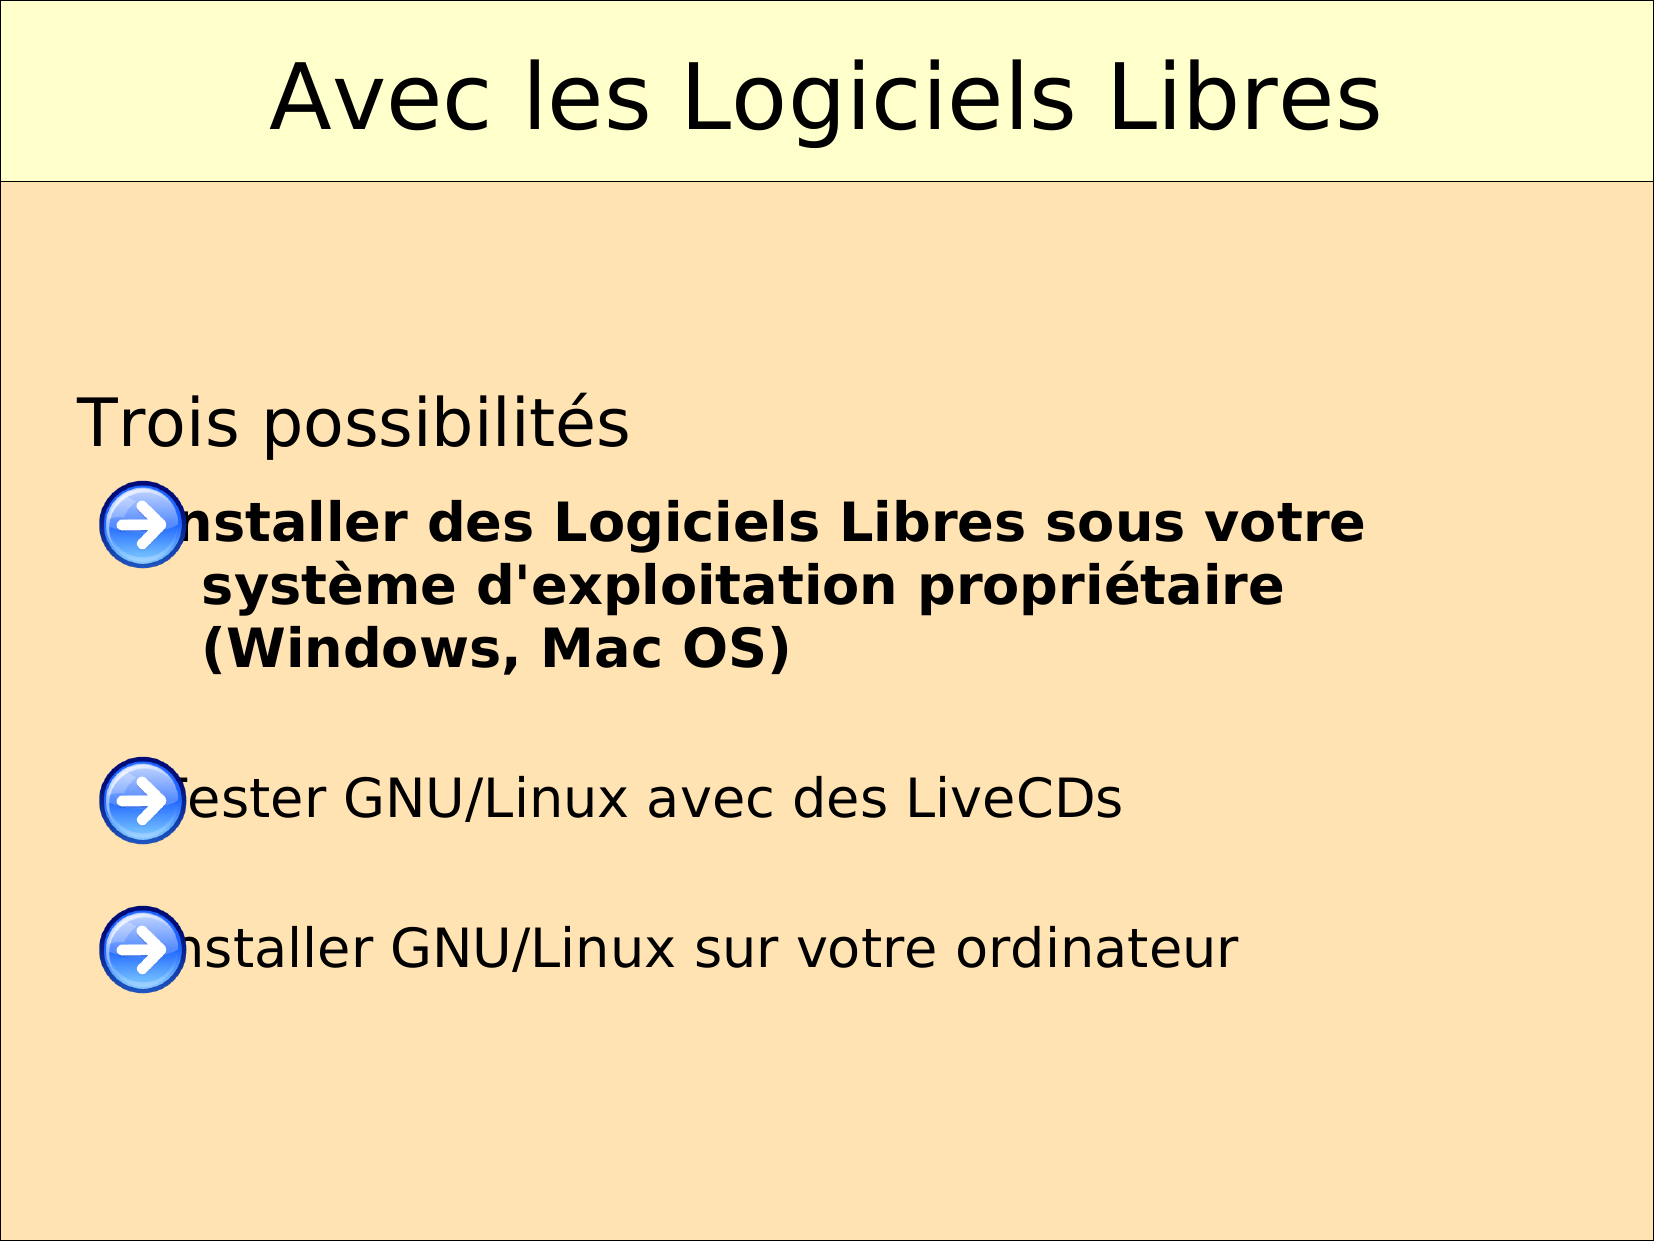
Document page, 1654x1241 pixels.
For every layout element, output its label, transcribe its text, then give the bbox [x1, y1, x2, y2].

picture [97, 754, 188, 845]
title Avec les Logiciels Libres [0, 37, 1654, 158]
picture [97, 478, 188, 569]
list Trois possibilités Installer des Logiciels Libres sous votre système d'exploitation propriétaire (Windows, Mac OS) Tester GNU/Linux avec des LiveCDs Installer GNU/Linux sur votre ordinateur [60, 384, 1573, 980]
picture [97, 903, 188, 994]
